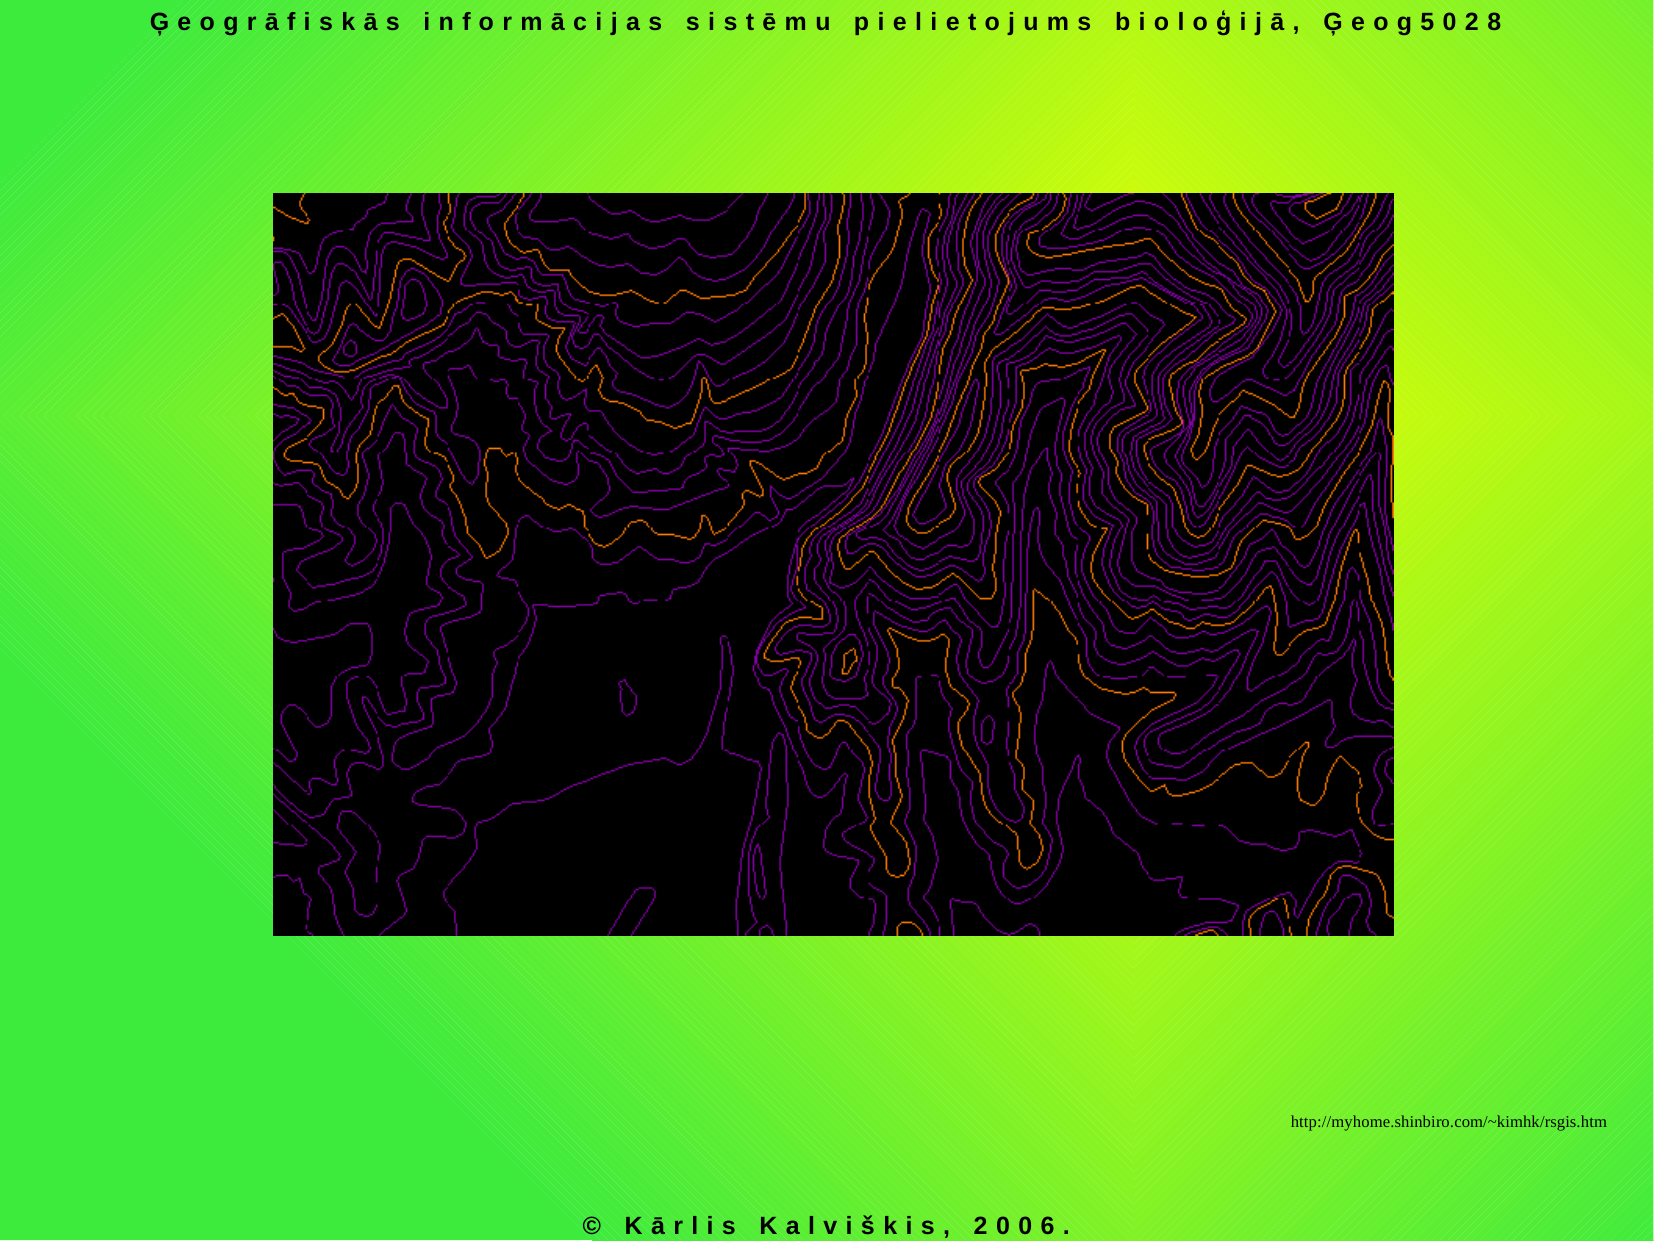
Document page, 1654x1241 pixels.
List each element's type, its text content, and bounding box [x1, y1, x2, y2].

picture [273, 193, 1394, 936]
text_box http://myhome.shinbiro.com/~kimhk/rsgis.htm [1276, 1105, 1621, 1140]
